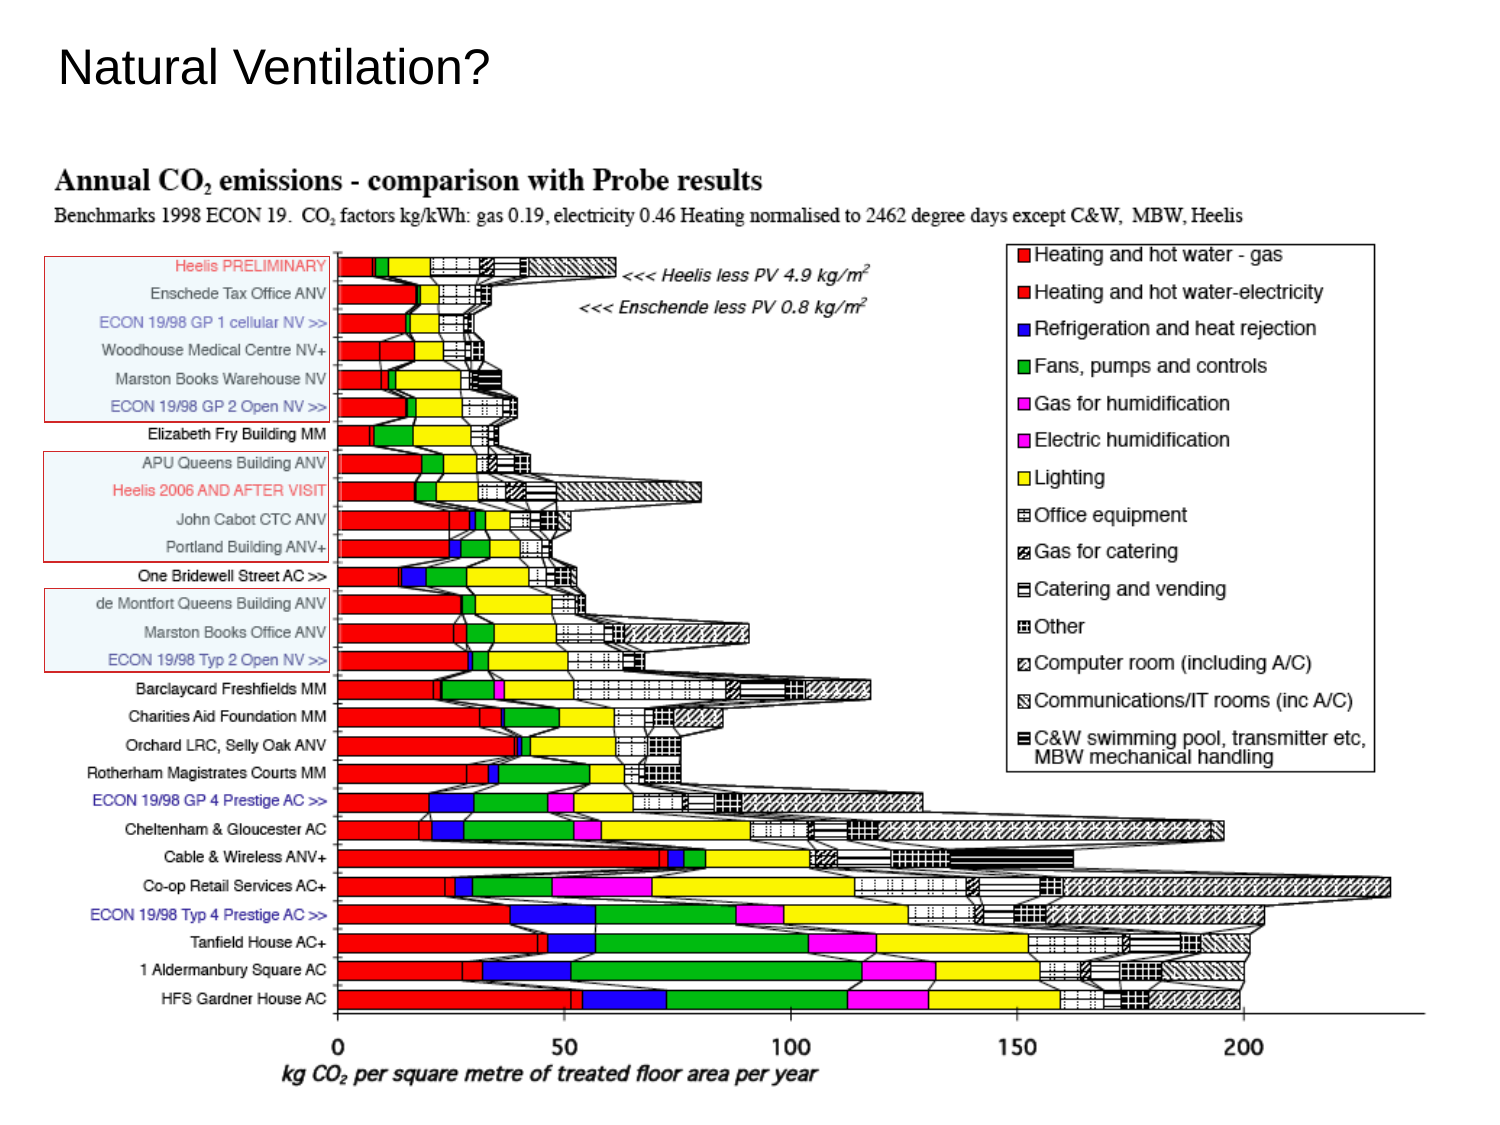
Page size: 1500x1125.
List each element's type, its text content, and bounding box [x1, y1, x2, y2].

text_box [43, 451, 329, 562]
text_box [44, 256, 330, 423]
text_box Operational Zero Carbon Definitions [56, 259, 341, 425]
text_box [44, 588, 330, 673]
text_box Natural Ventilation? [43, 31, 1069, 91]
picture [52, 163, 1445, 1087]
